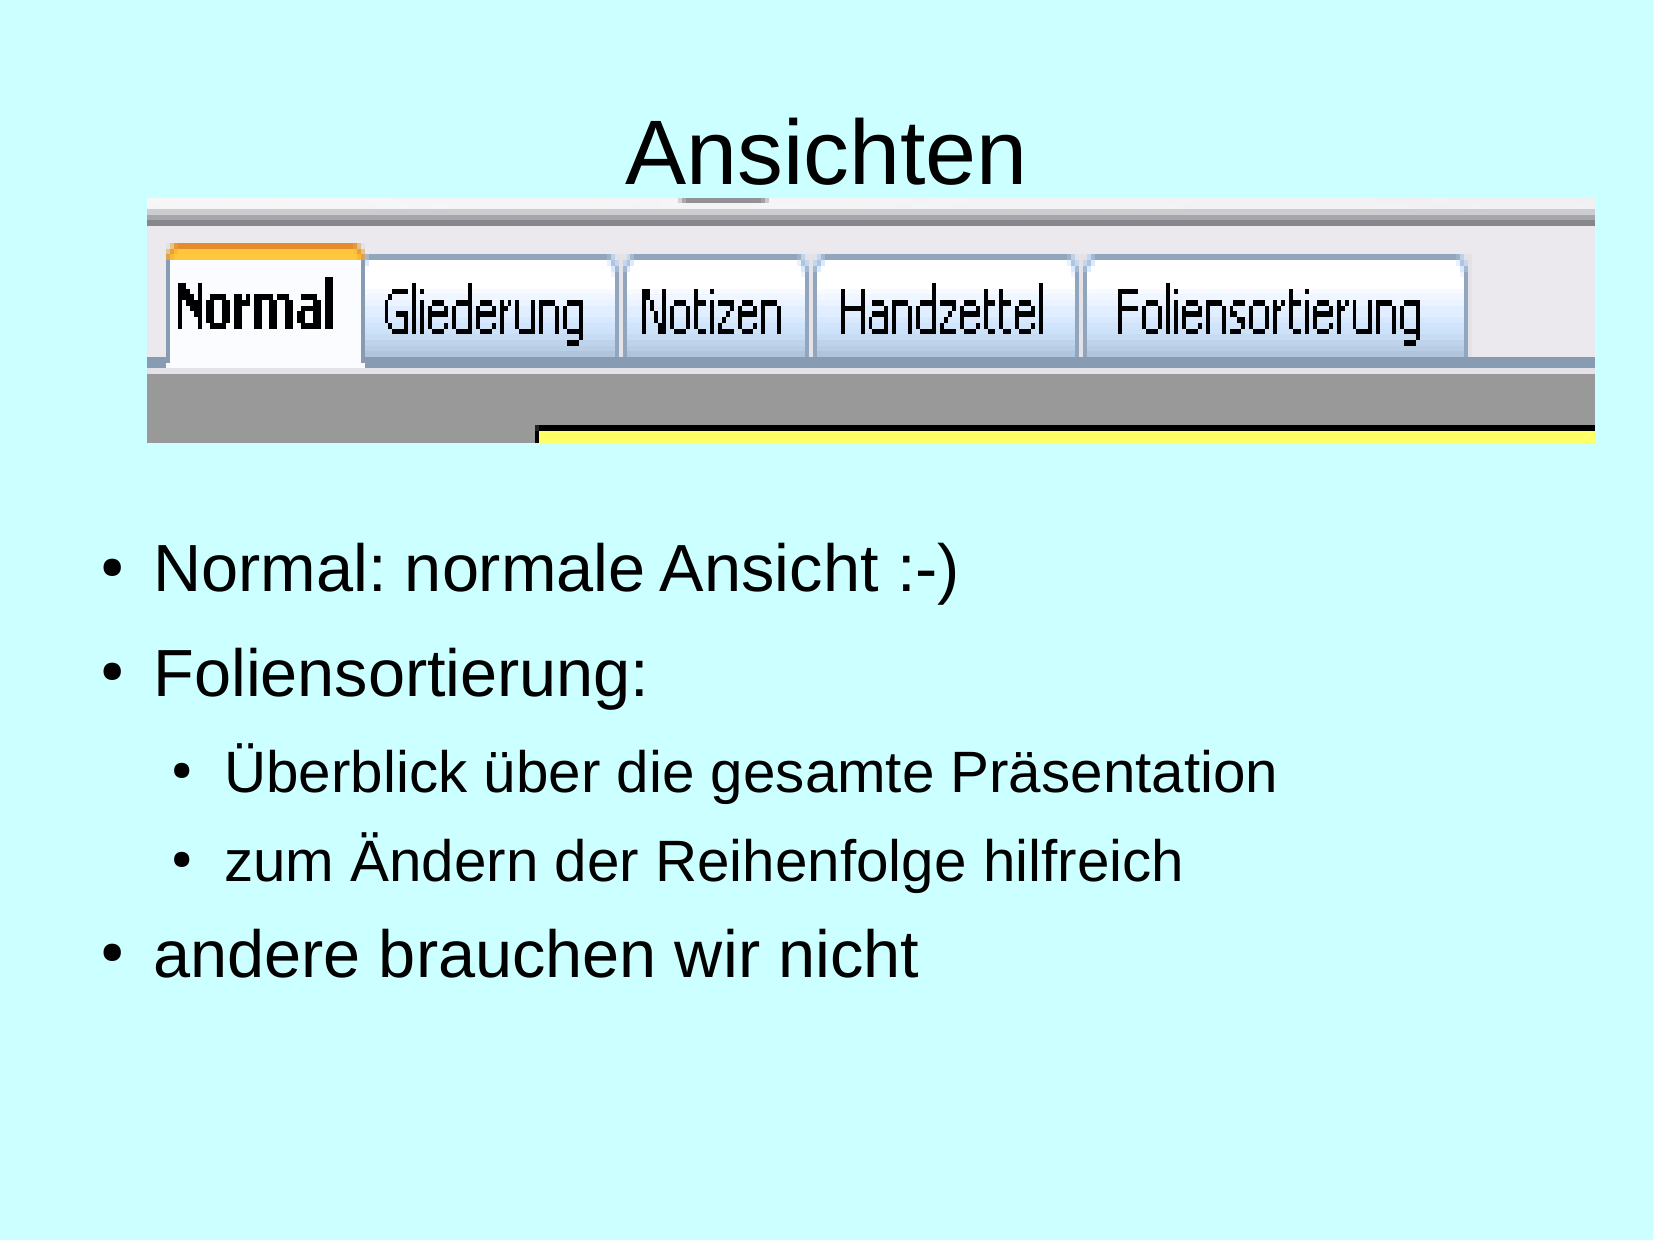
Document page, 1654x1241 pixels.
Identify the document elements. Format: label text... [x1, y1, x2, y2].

title Ansichten [82, 49, 1571, 257]
picture [147, 198, 1595, 443]
list Normal: normale Ansicht :-) Foliensortierung: Überblick über die gesamte Präsentation zum Ändern der Reihenfolge hilfreich andere brauchen wir nicht [82, 531, 1571, 1094]
